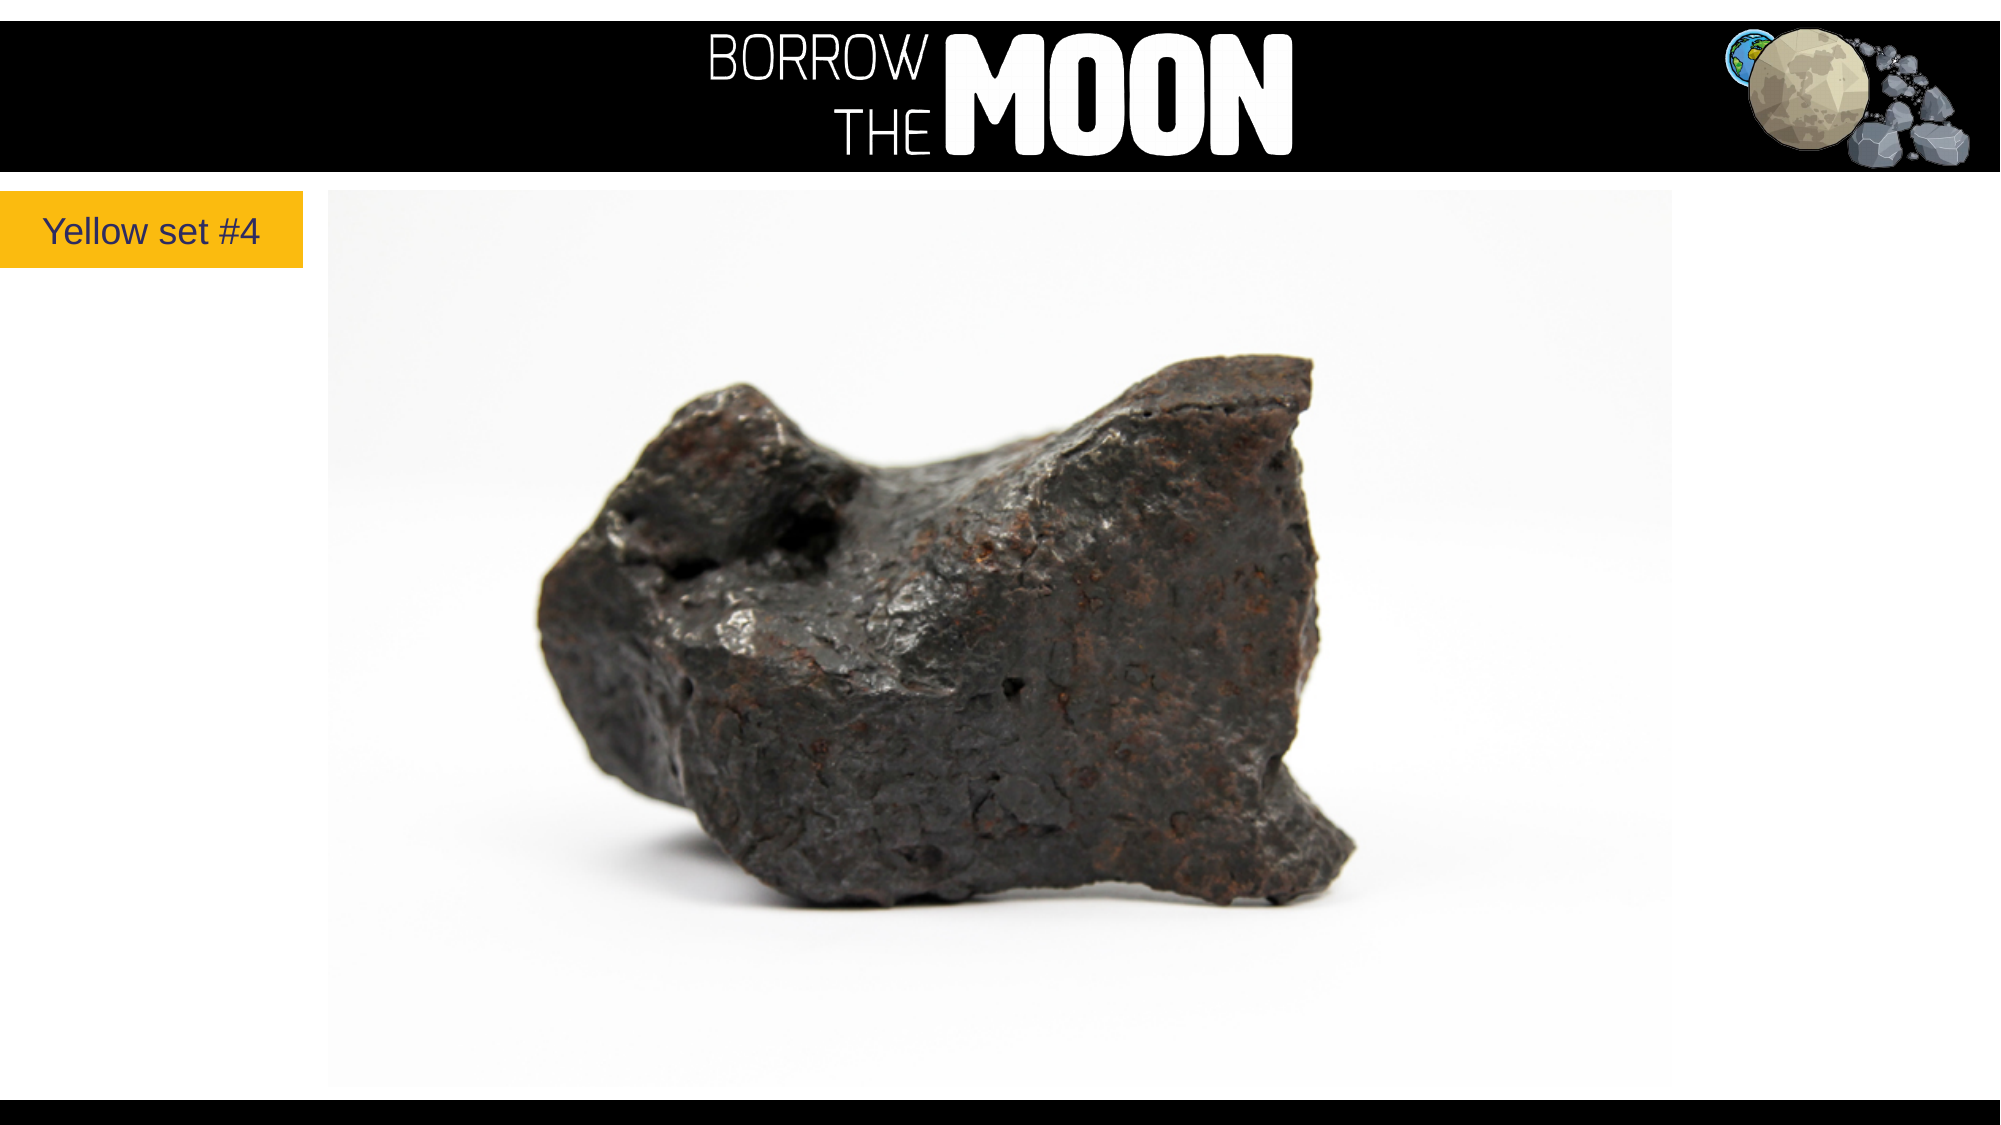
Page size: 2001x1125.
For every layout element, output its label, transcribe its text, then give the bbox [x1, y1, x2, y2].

text_box Yellow set #4 [0, 191, 303, 268]
picture [328, 190, 1672, 1087]
